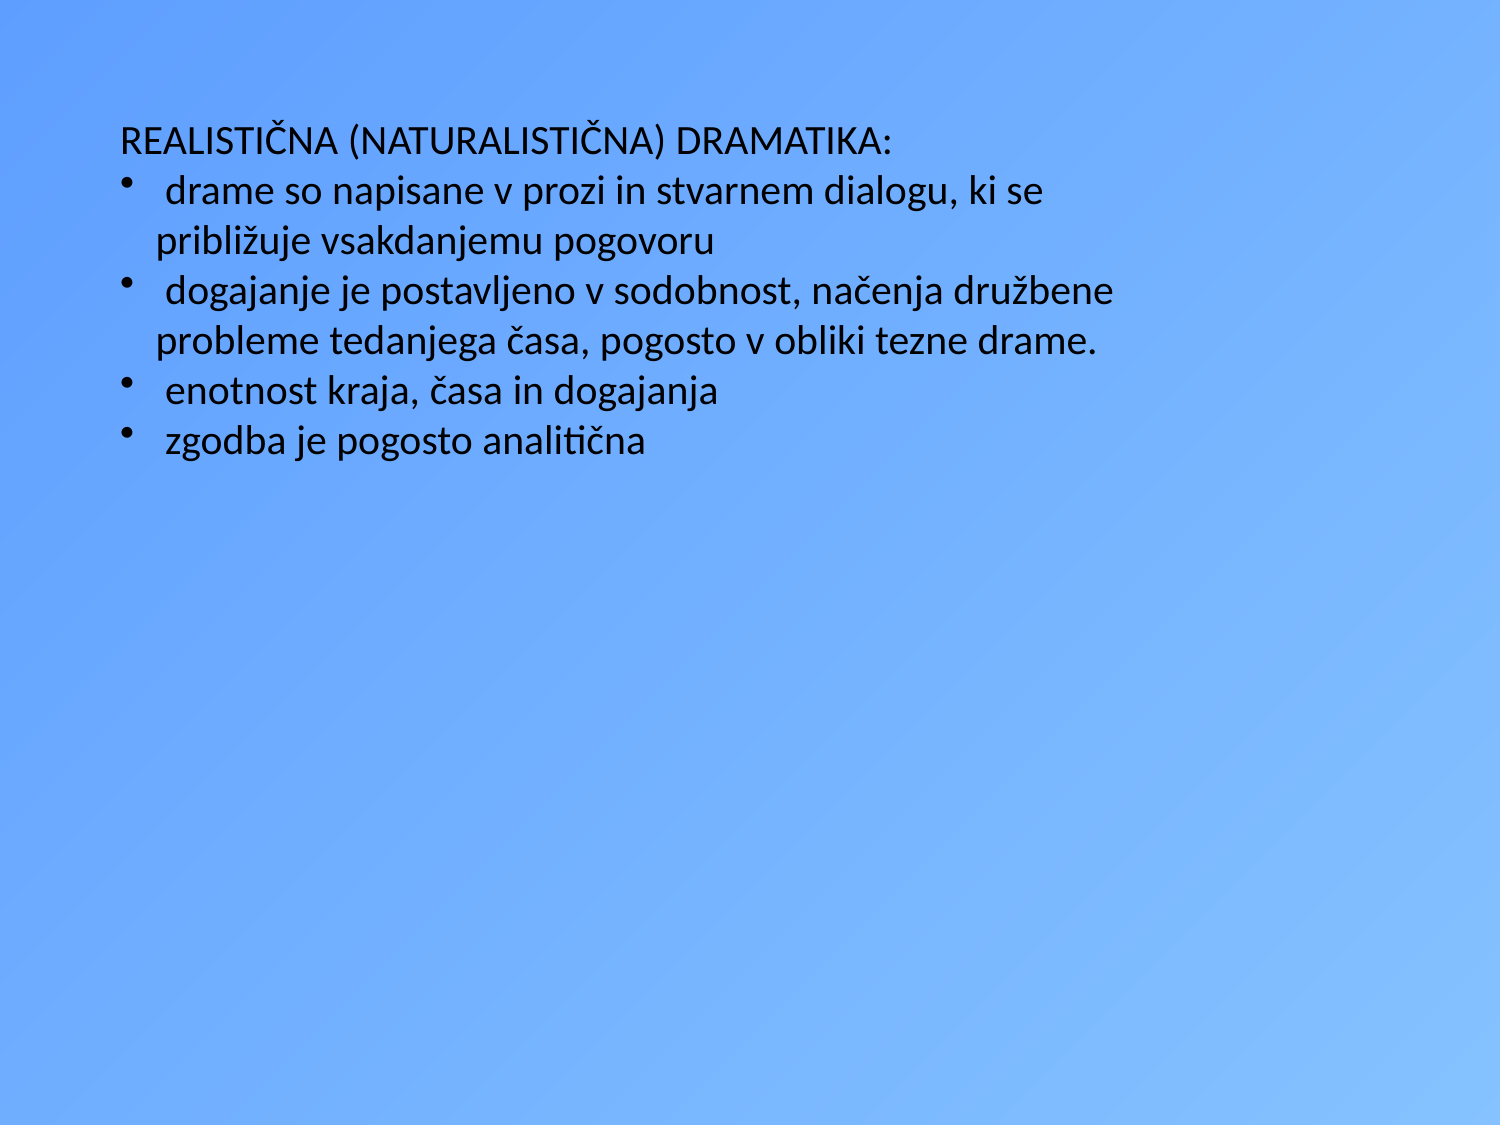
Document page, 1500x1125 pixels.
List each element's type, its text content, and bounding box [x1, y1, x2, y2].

text_box REALISTIČNA (NATURALISTIČNA) DRAMATIKA: drame so napisane v prozi in stvarnem dialogu, ki se približuje vsakdanjemu pogovoru dogajanje je postavljeno v sodobnost, načenja družbene probleme tedanjega časa, pogosto v obliki tezne drame. enotnost kraja, časa in dogajanja zgodba je pogosto analitična [105, 105, 1219, 521]
